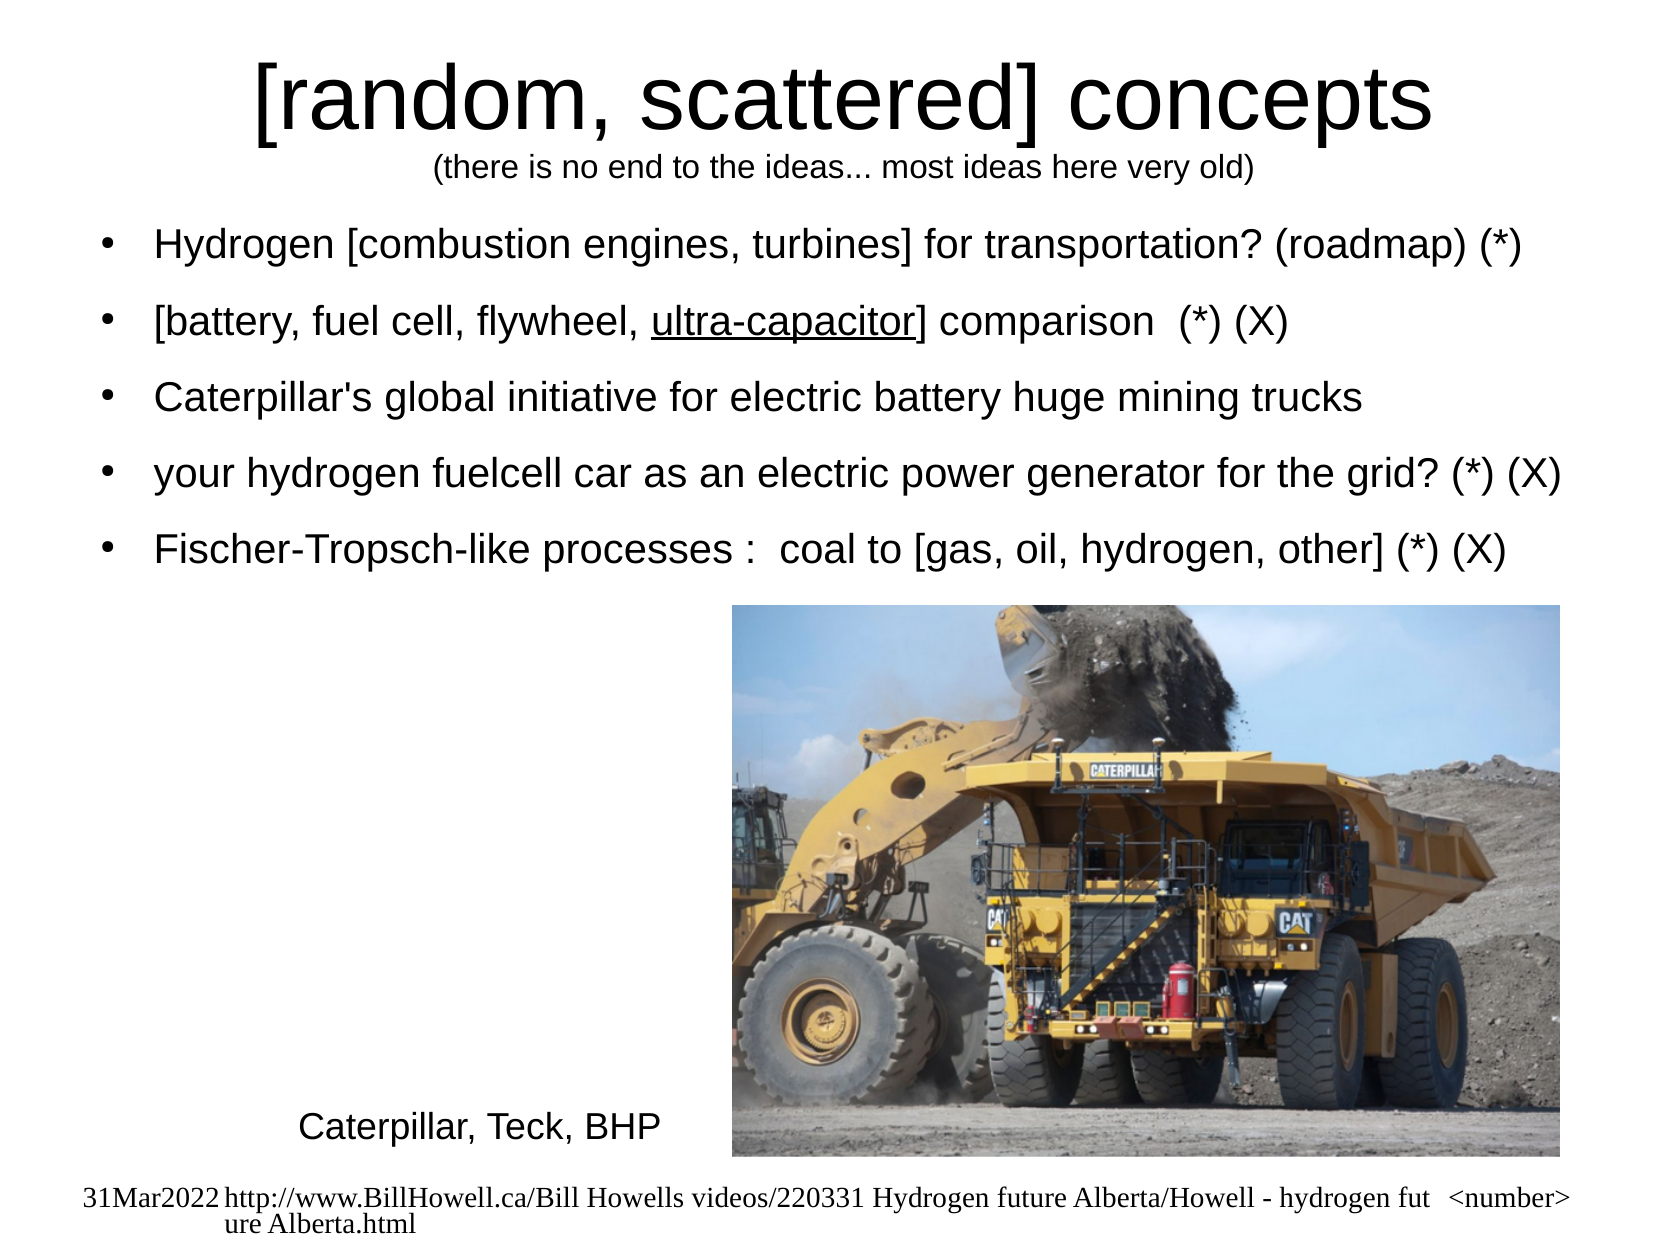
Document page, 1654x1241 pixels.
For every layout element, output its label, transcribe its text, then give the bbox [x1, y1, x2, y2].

text_box Caterpillar, Teck, BHP [283, 1098, 709, 1156]
list Hydrogen [combustion engines, turbines] for transportation? (roadmap) (*) [battery, fuel cell, flywheel, ultra-capacitor] comparison (*) (X) Caterpillar's global initiative for electric battery huge mining trucks your hydrogen fuelcell car as an electric power generator for the grid? (*) (X) Fischer-Tropsch-like processes : coal to [gas, oil, hydrogen, other] (*) (X) [82, 221, 1571, 591]
title [random, scattered] concepts (there is no end to the ideas... most ideas here very old) [82, 31, 1571, 201]
picture [732, 605, 1560, 1158]
